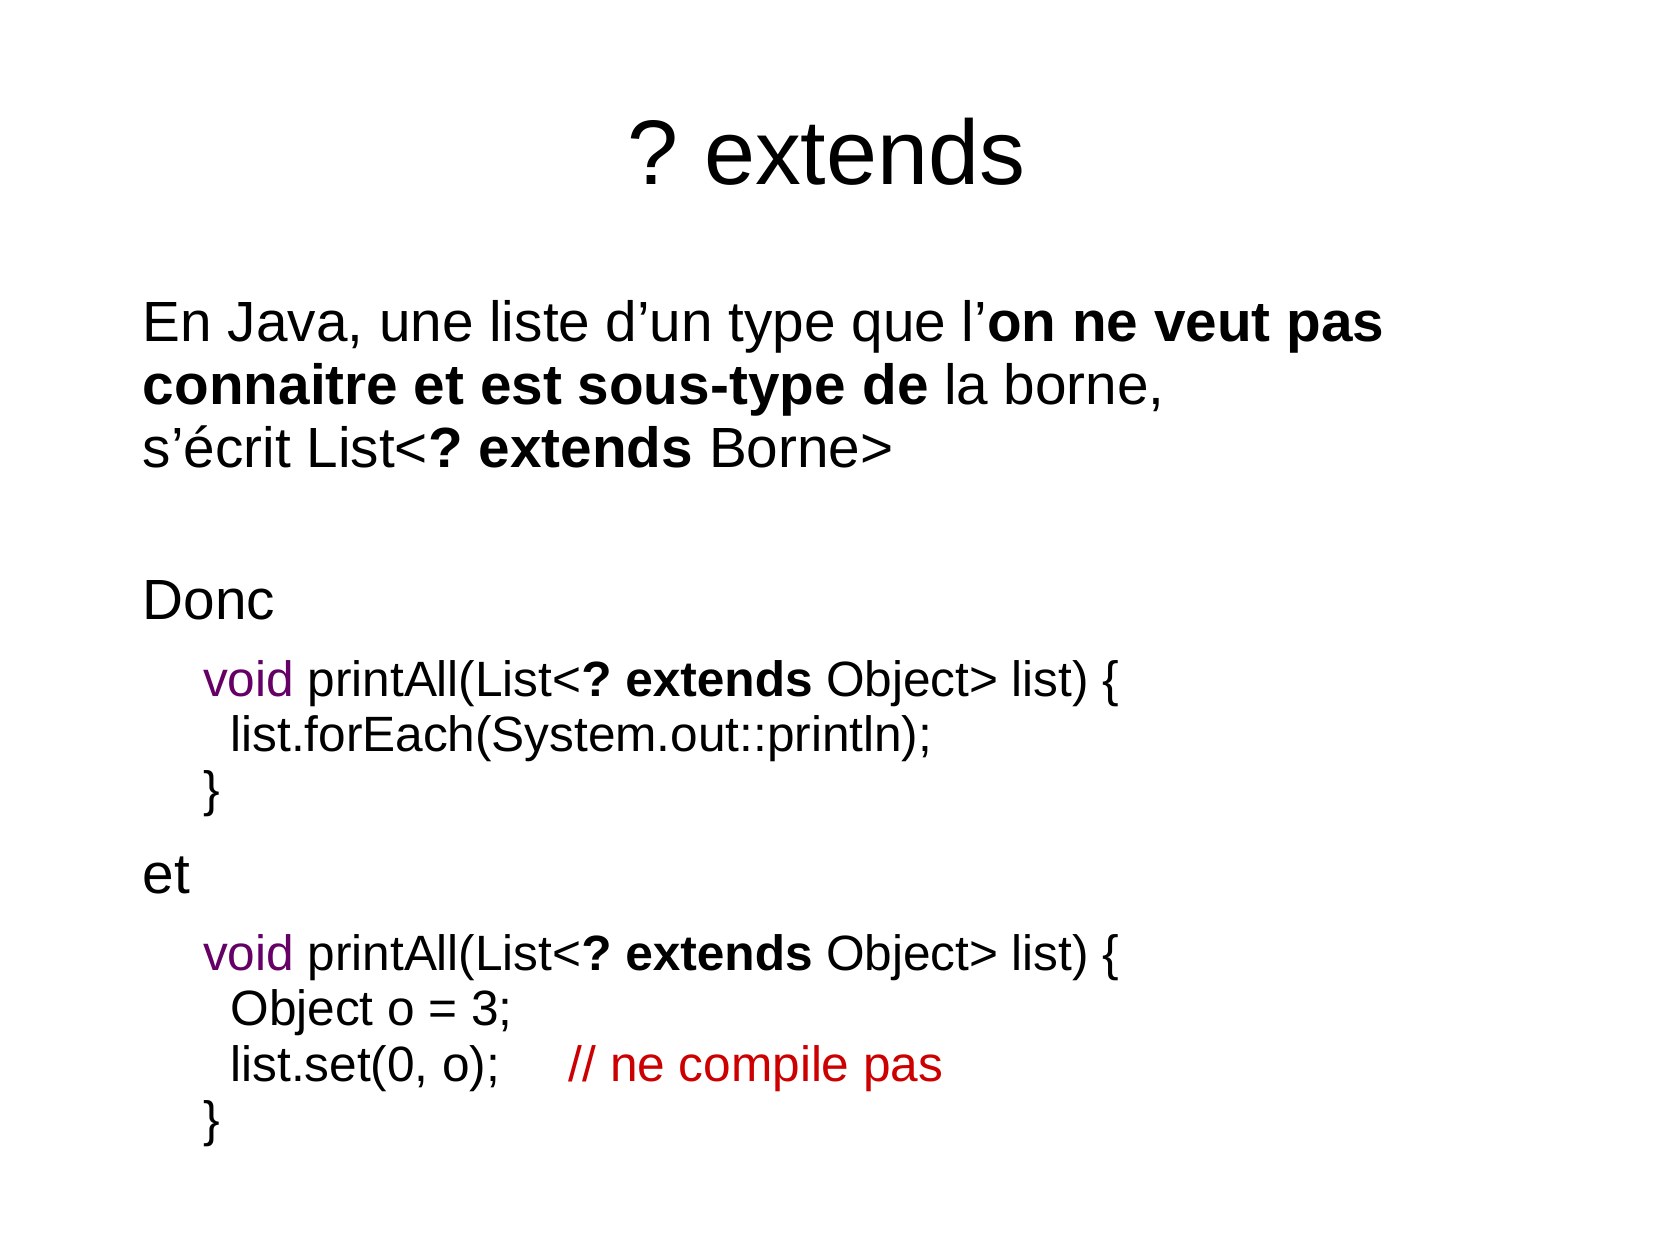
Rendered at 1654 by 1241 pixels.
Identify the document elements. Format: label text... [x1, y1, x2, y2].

list En Java, une liste d’un type que l’on ne veut pas connaitre et est sous-type de la borne, s’écrit List<? extends Borne> Donc void printAll(List<? extends Object> list) { list.forEach(System.out::println); } et void printAll(List<? extends Object> list) { Object o = 3; list.set(0, o); // ne compile pas } [82, 290, 1571, 1156]
title ? extends [82, 49, 1571, 257]
